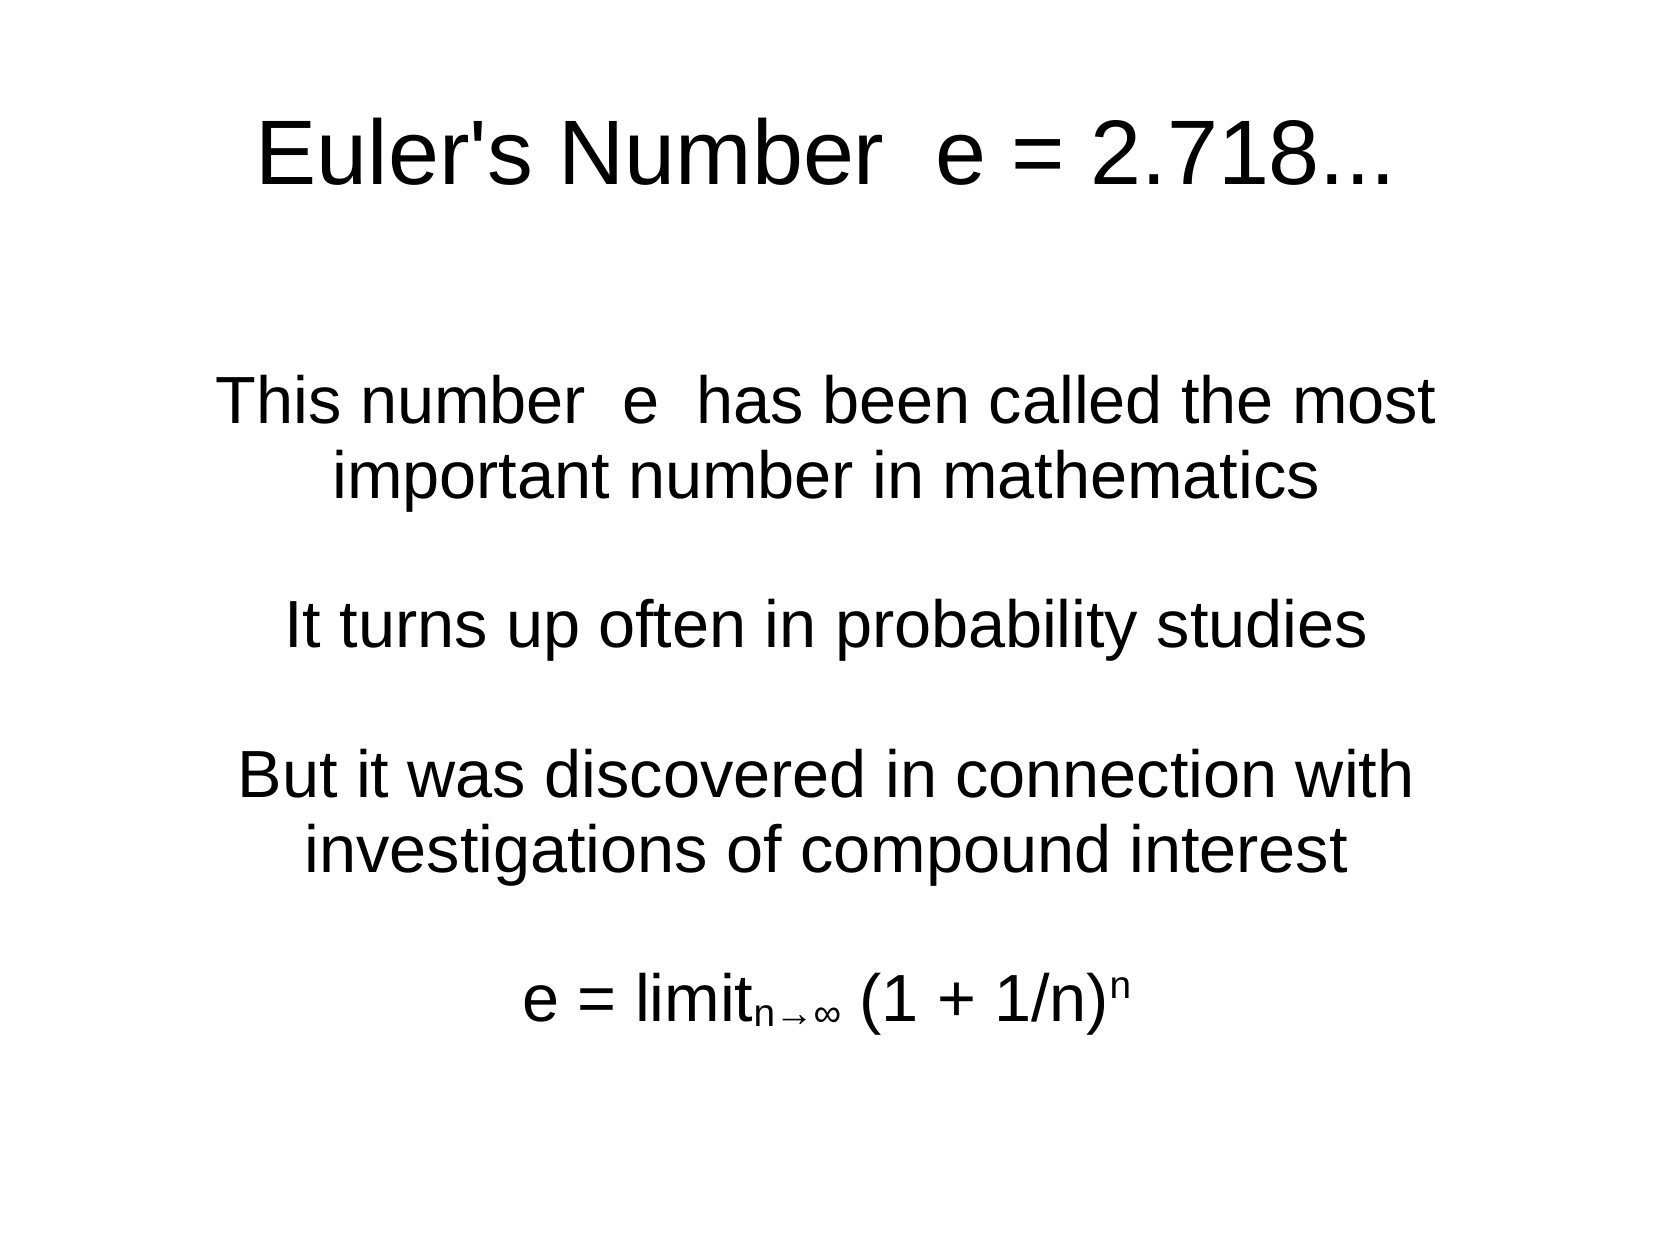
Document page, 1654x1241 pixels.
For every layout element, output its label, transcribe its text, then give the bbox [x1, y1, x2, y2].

title Euler's Number e = 2.718... [82, 49, 1571, 257]
subtitle This number e has been called the most important number in mathematics It turns up often in probability studies But it was discovered in connection with investigations of compound interest e = limitn→∞ (1 + 1/n)n [82, 297, 1571, 1102]
